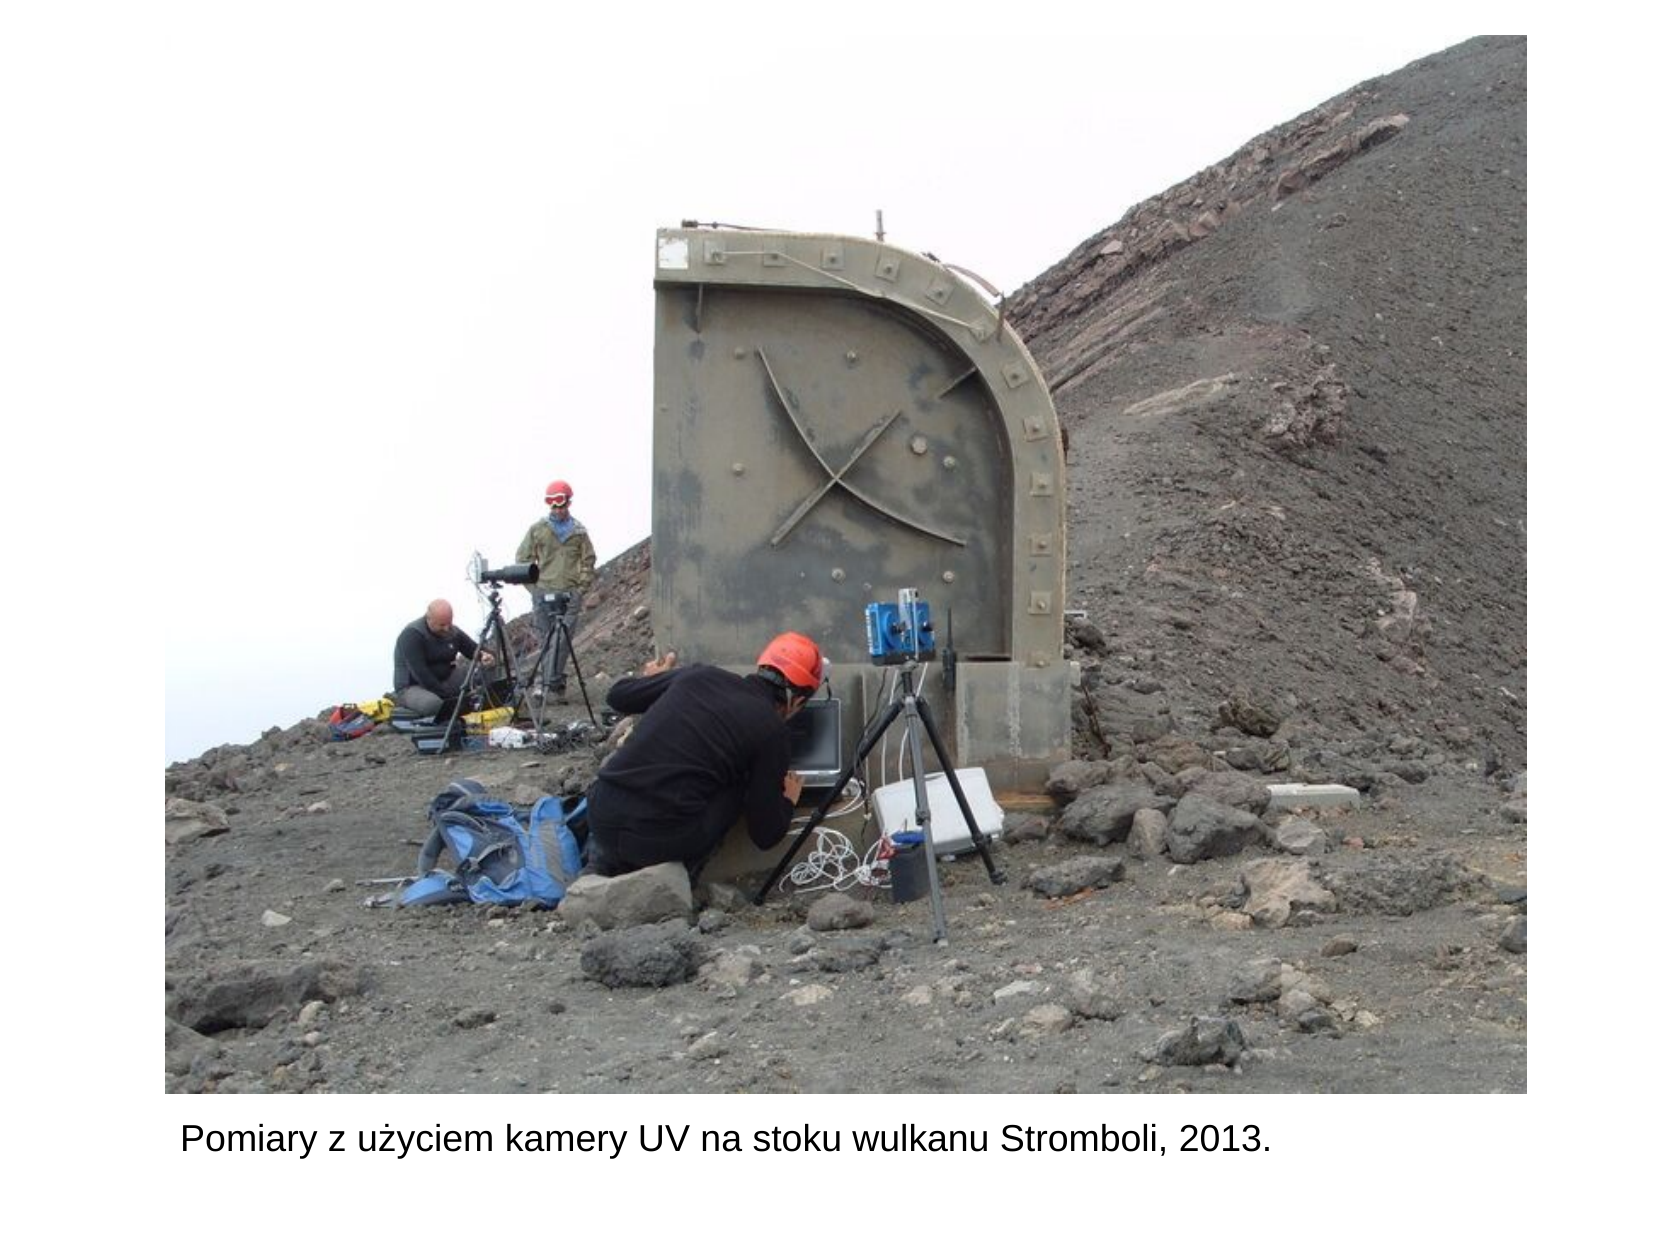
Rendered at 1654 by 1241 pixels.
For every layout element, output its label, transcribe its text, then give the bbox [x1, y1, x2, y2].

picture [165, 35, 1527, 1094]
text_box Pomiary z użyciem kamery UV na stoku wulkanu Stromboli, 2013. [165, 1110, 1512, 1168]
